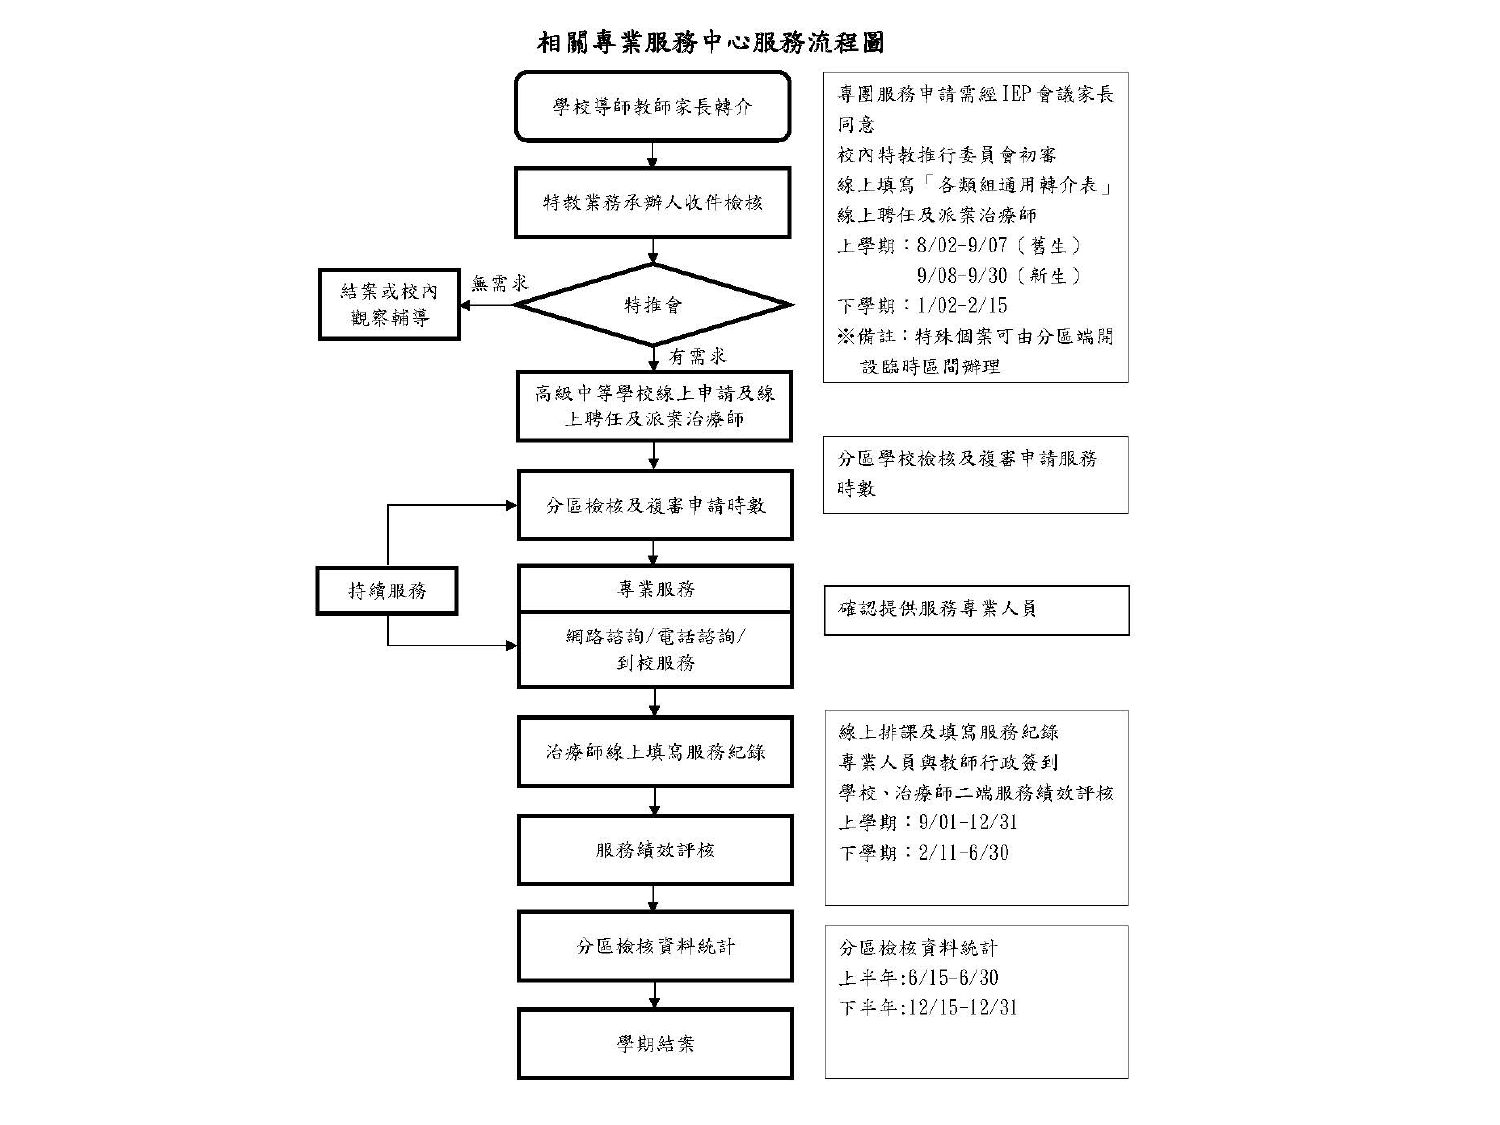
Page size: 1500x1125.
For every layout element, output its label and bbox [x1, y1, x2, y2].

picture [293, 0, 1169, 1119]
